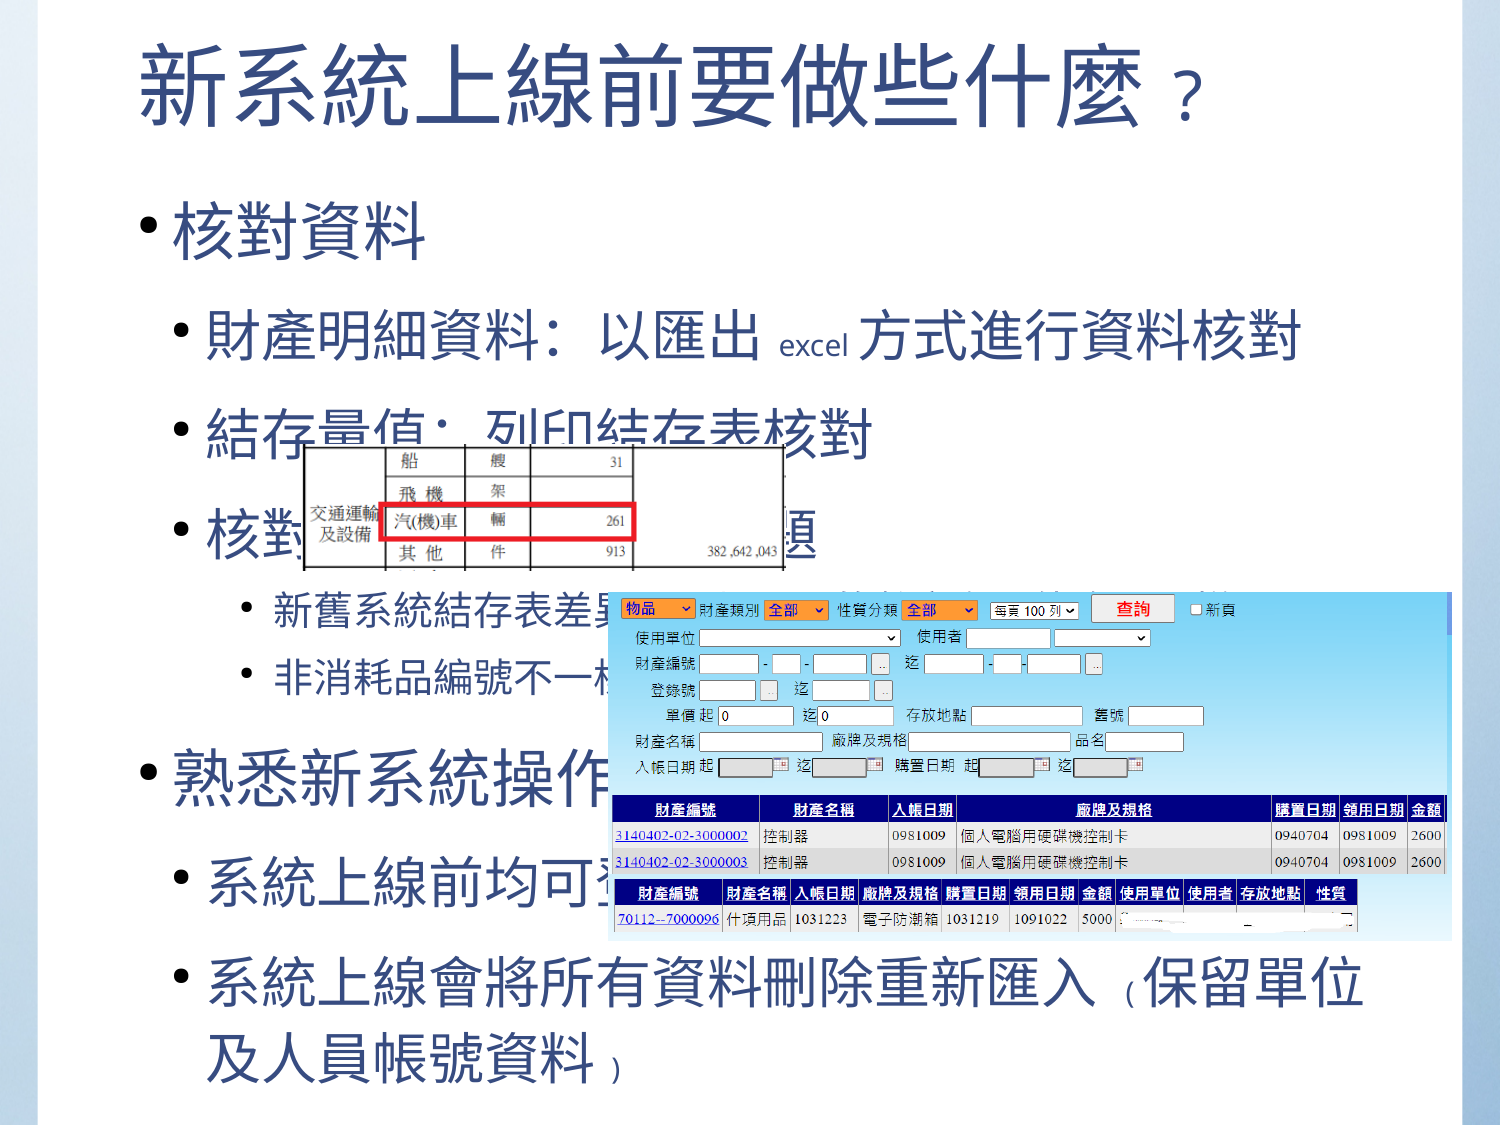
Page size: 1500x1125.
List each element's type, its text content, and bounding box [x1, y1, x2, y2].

picture [0, 0, 1500, 1125]
list 核對資料 財產明細資料：以匯出excel方式進行資料核對 結存量值：列印結存表核對 核對資料時會遇到的問題 新舊系統結存表差異：分類項目的數字有可能會不一樣 非消耗品編號不一樣 熟悉新系統操作方式 系統上線前均可登入測試 系統上線會將所有資料刪除重新匯入 (保留單位及人員帳號資料) [137, 184, 1388, 1106]
title 新系統上線前要做些什麼? [137, 12, 1388, 161]
